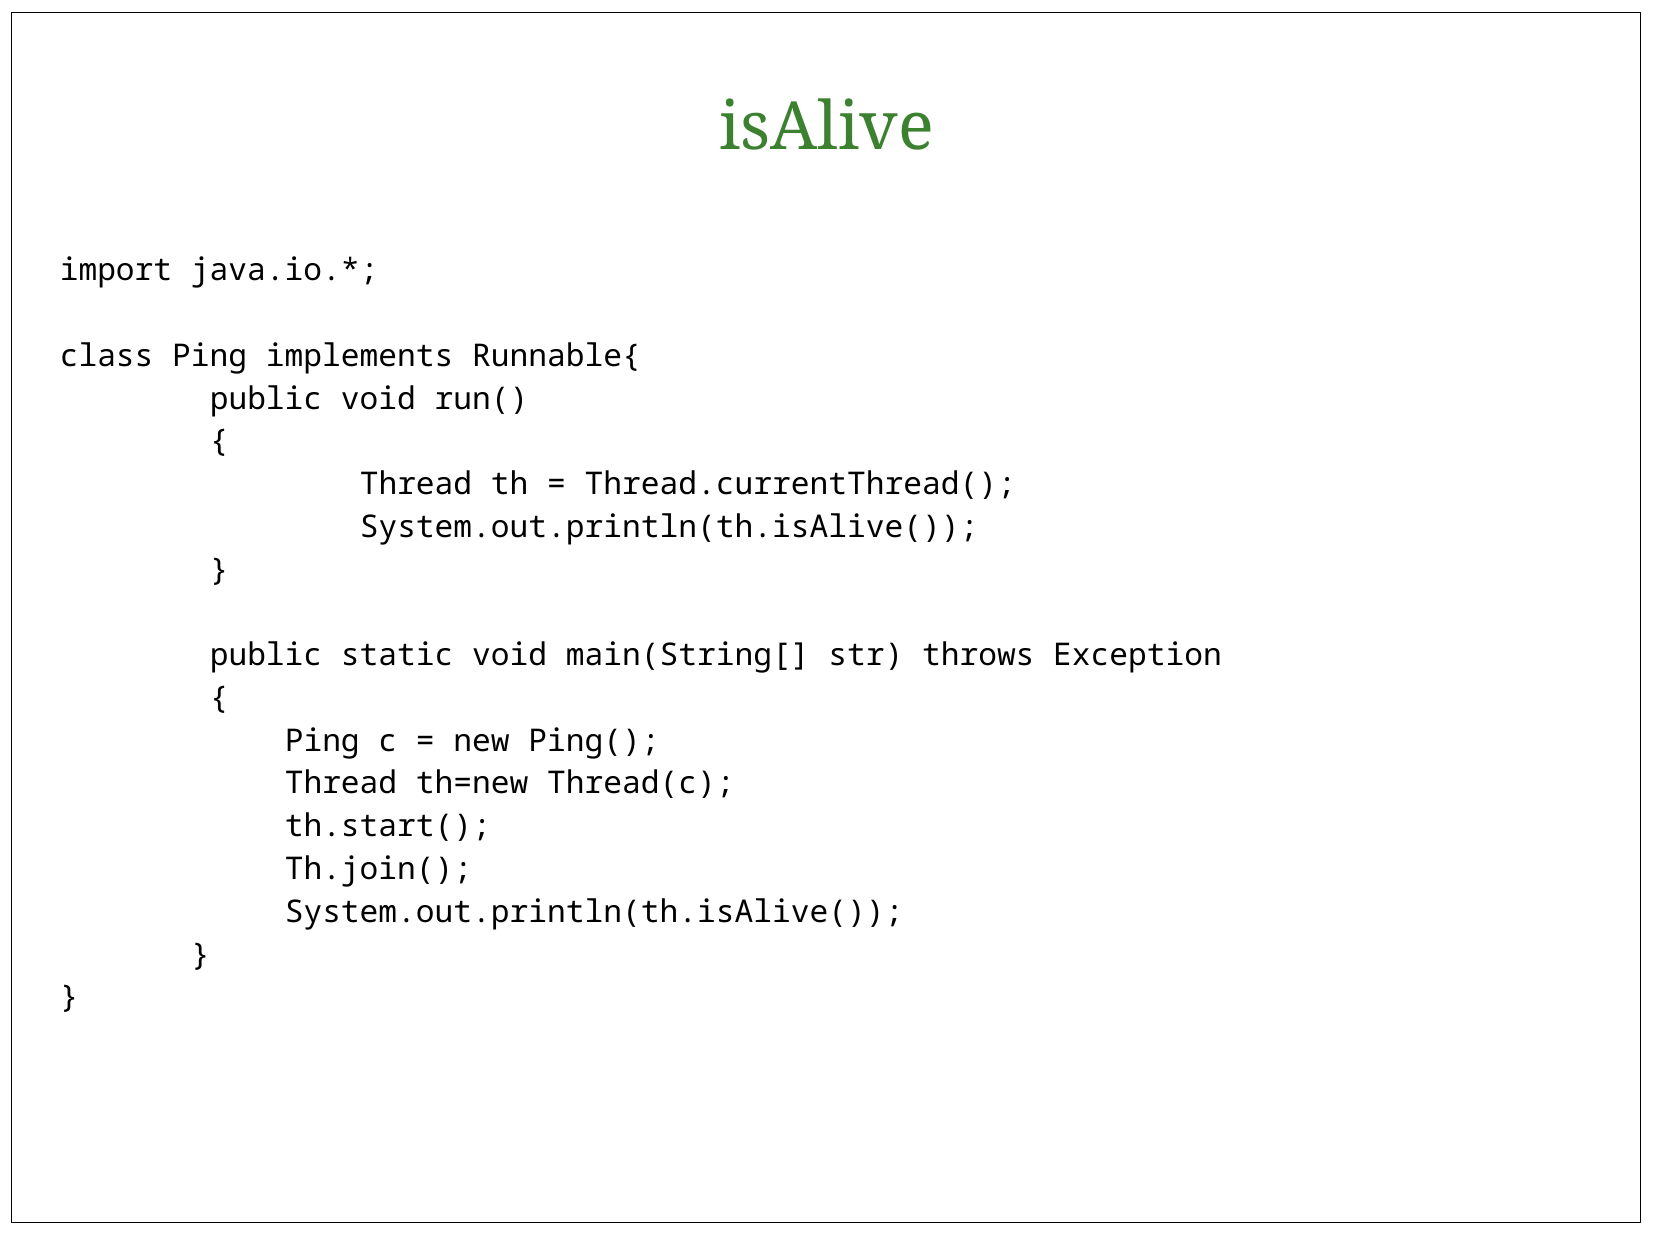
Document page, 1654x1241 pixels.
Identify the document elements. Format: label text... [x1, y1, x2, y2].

text_box import java.io.*; class Ping implements Runnable{ public void run() { Thread th = Thread.currentThread(); System.out.println(th.isAlive()); } public static void main(String[] str) throws Exception { Ping c = new Ping(); Thread th=new Thread(c); th.start(); Th.join(); System.out.println(th.isAlive()); } } [45, 240, 1576, 985]
title isAlive [82, 19, 1571, 227]
